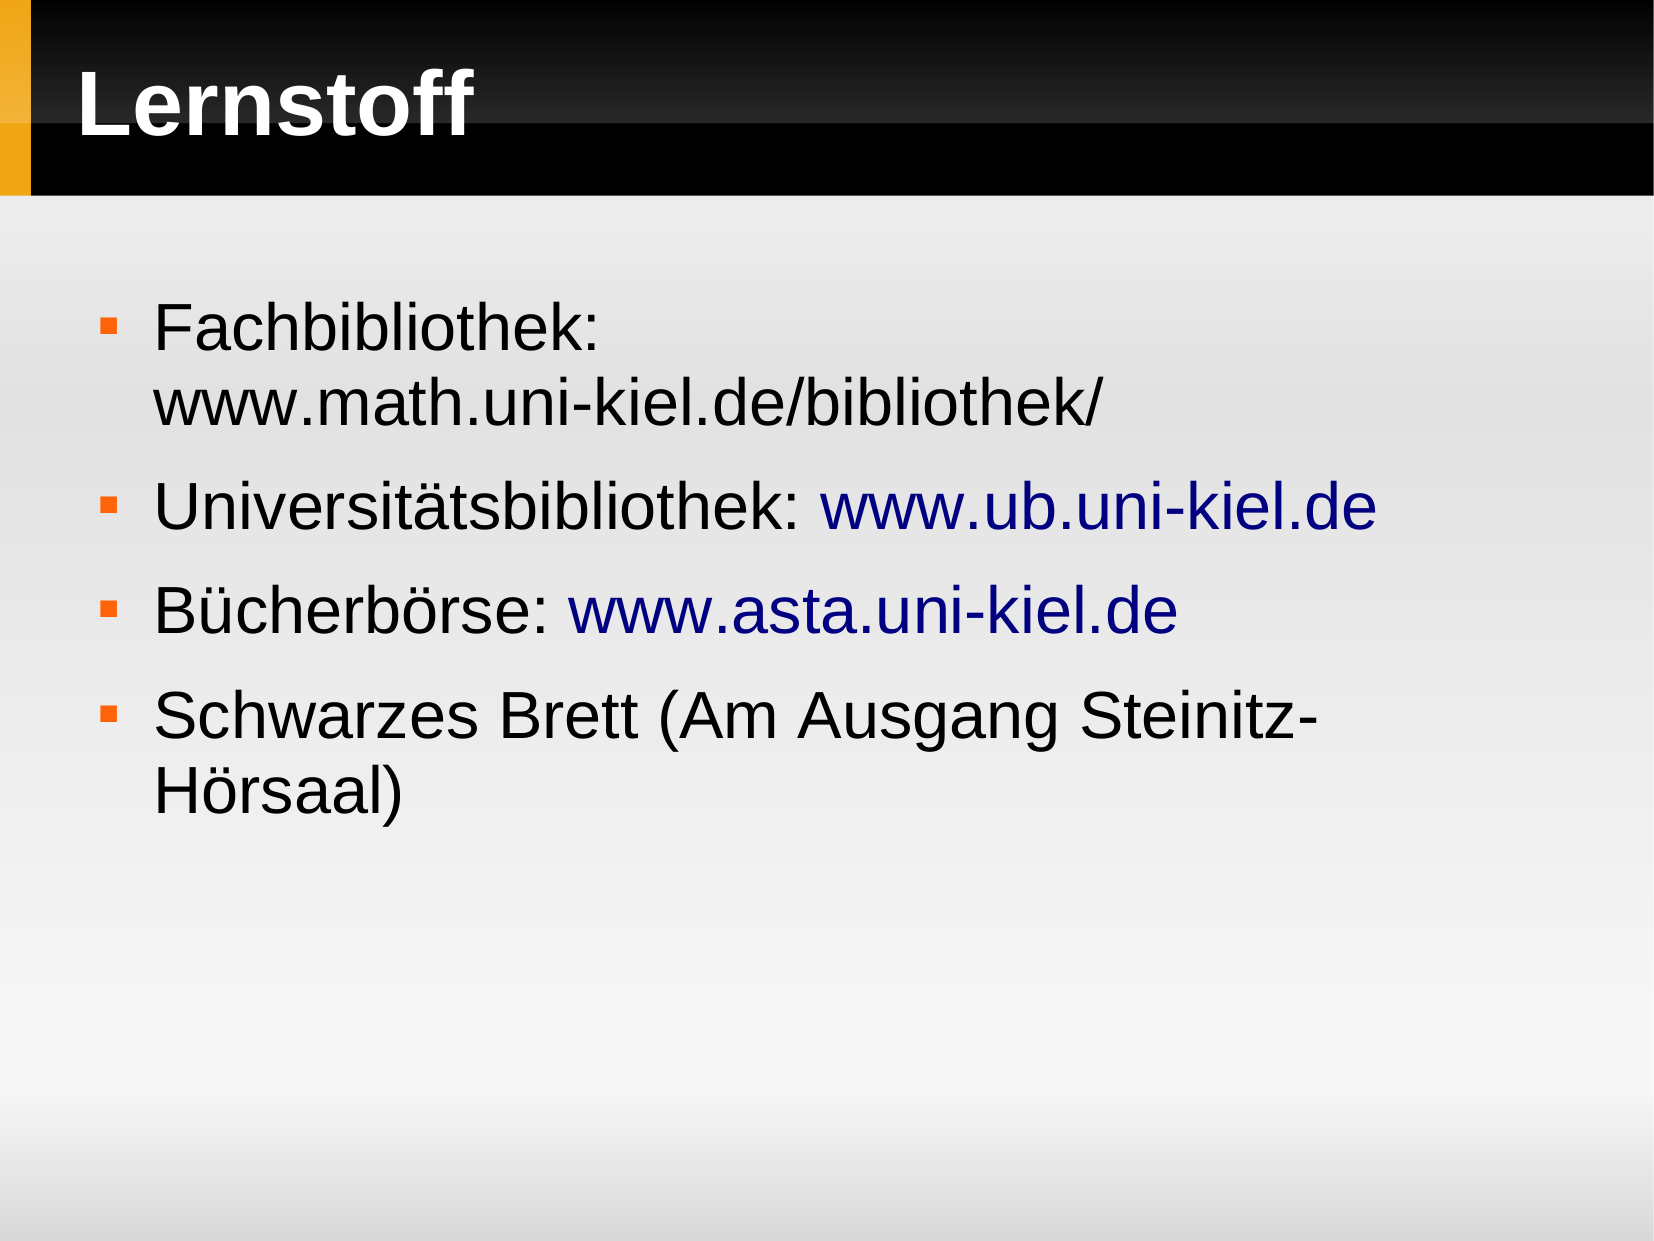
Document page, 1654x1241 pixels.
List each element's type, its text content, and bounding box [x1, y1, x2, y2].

picture [0, 0, 1654, 1241]
title Lernstoff [76, 0, 1565, 208]
list Fachbibliothek: www.math.uni-kiel.de/bibliothek/ Universitätsbibliothek: www.ub.uni-kiel.de Bücherbörse: www.asta.uni-kiel.de Schwarzes Brett (Am Ausgang Steinitz-Hörsaal) [82, 290, 1571, 1109]
